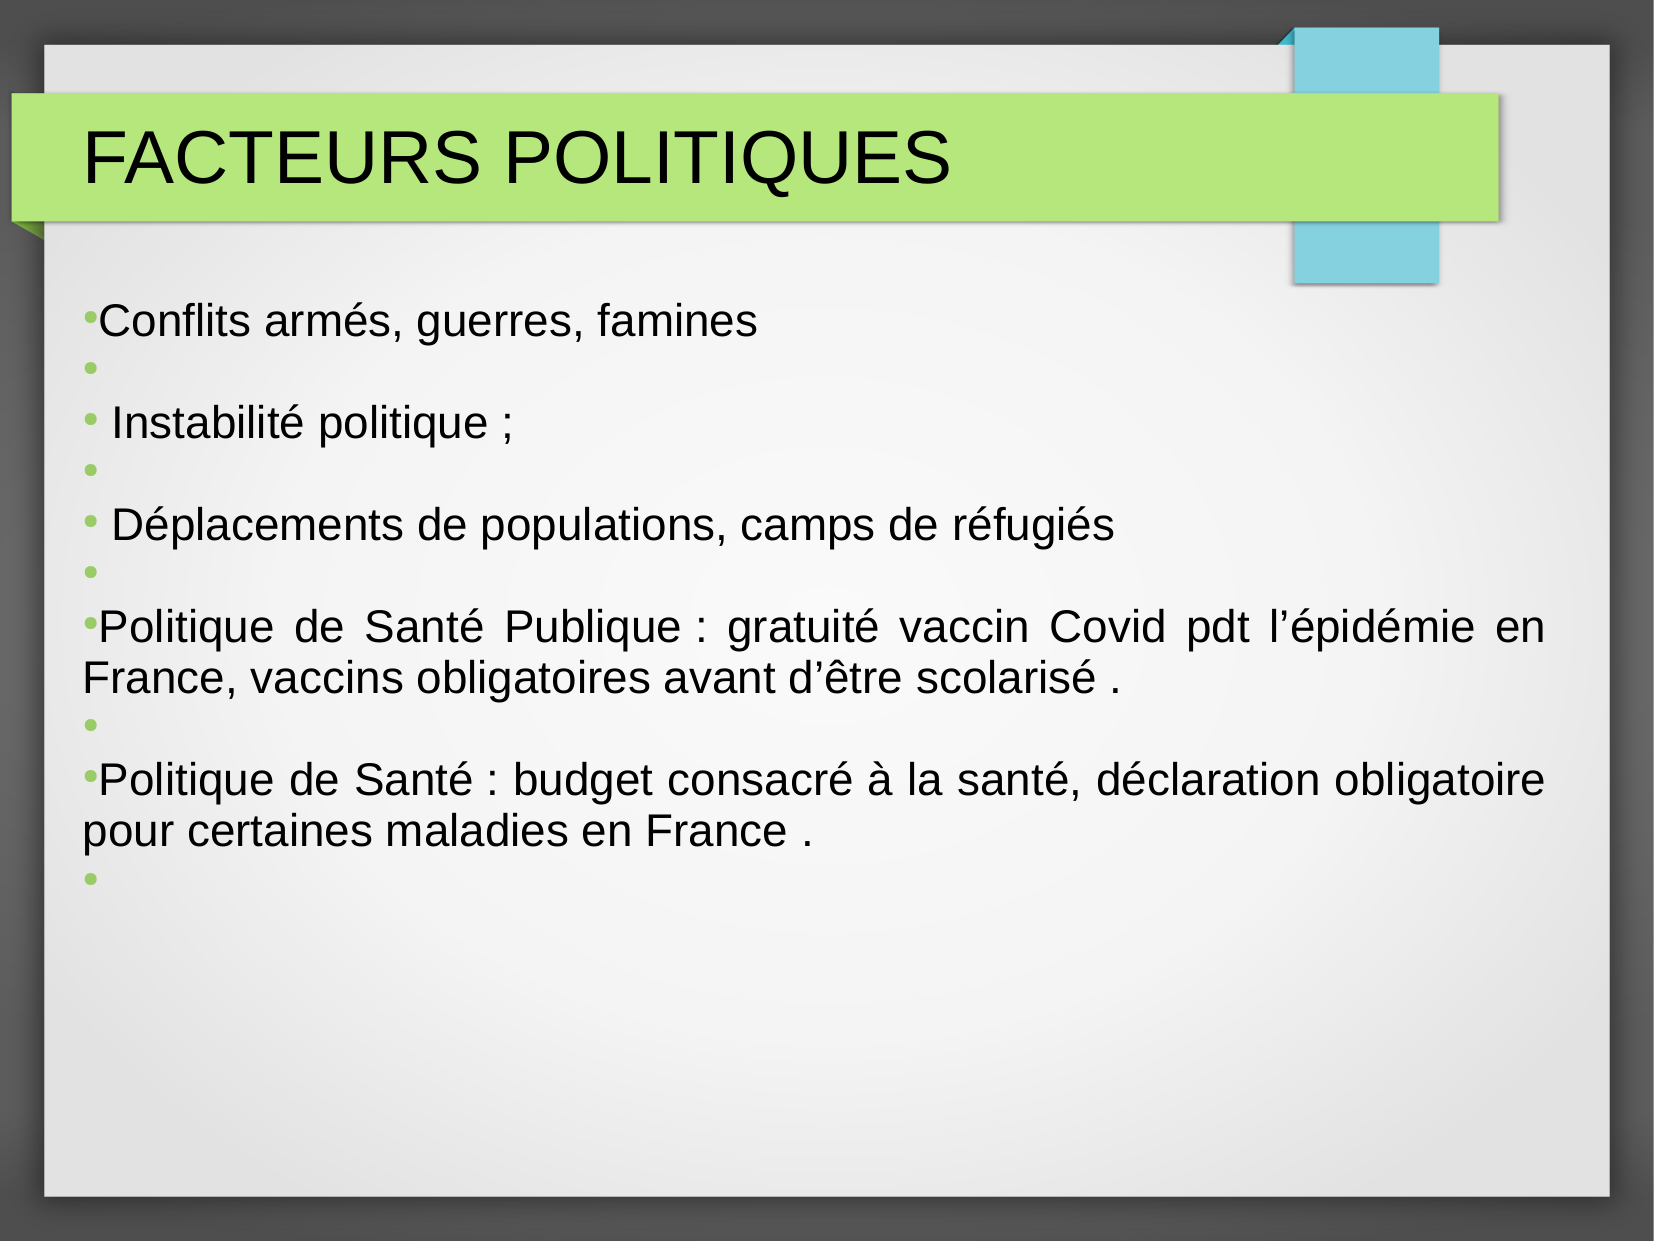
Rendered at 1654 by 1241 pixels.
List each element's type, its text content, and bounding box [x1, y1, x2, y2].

list Conflits armés, guerres, famines Instabilité politique ; Déplacements de populations, camps de réfugiés Politique de Santé Publique : gratuité vaccin Covid pdt l’épidémie en France, vaccins obligatoires avant d’être scolarisé . Politique de Santé : budget consacré à la santé, déclaration obligatoire pour certaines maladies en France . [82, 295, 1571, 1015]
title FACTEURS POLITIQUES [82, 94, 1264, 213]
